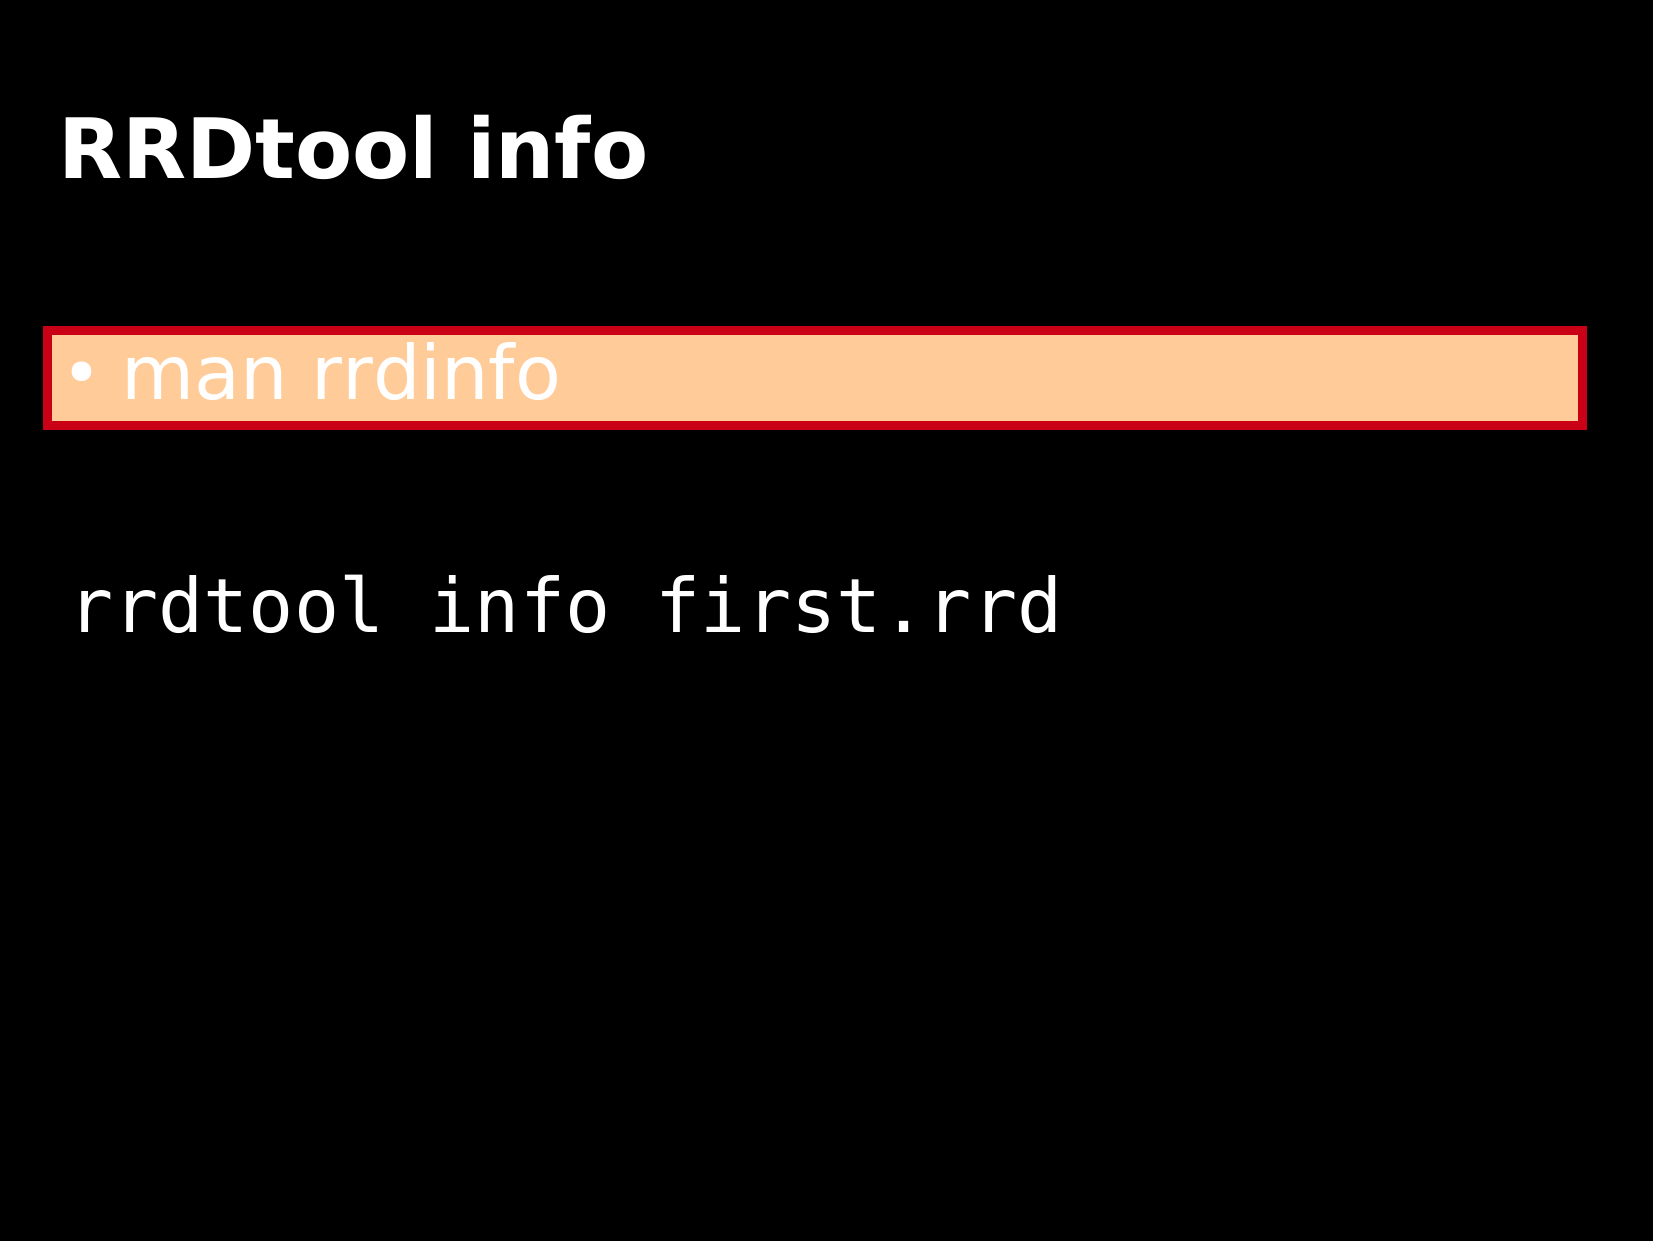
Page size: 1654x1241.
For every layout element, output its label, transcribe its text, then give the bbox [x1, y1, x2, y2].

text_box [1571, 330, 1583, 426]
title RRDtool info [59, 75, 1607, 225]
list man rrdinfo rrdtool info first.rrd [50, 329, 1571, 1099]
